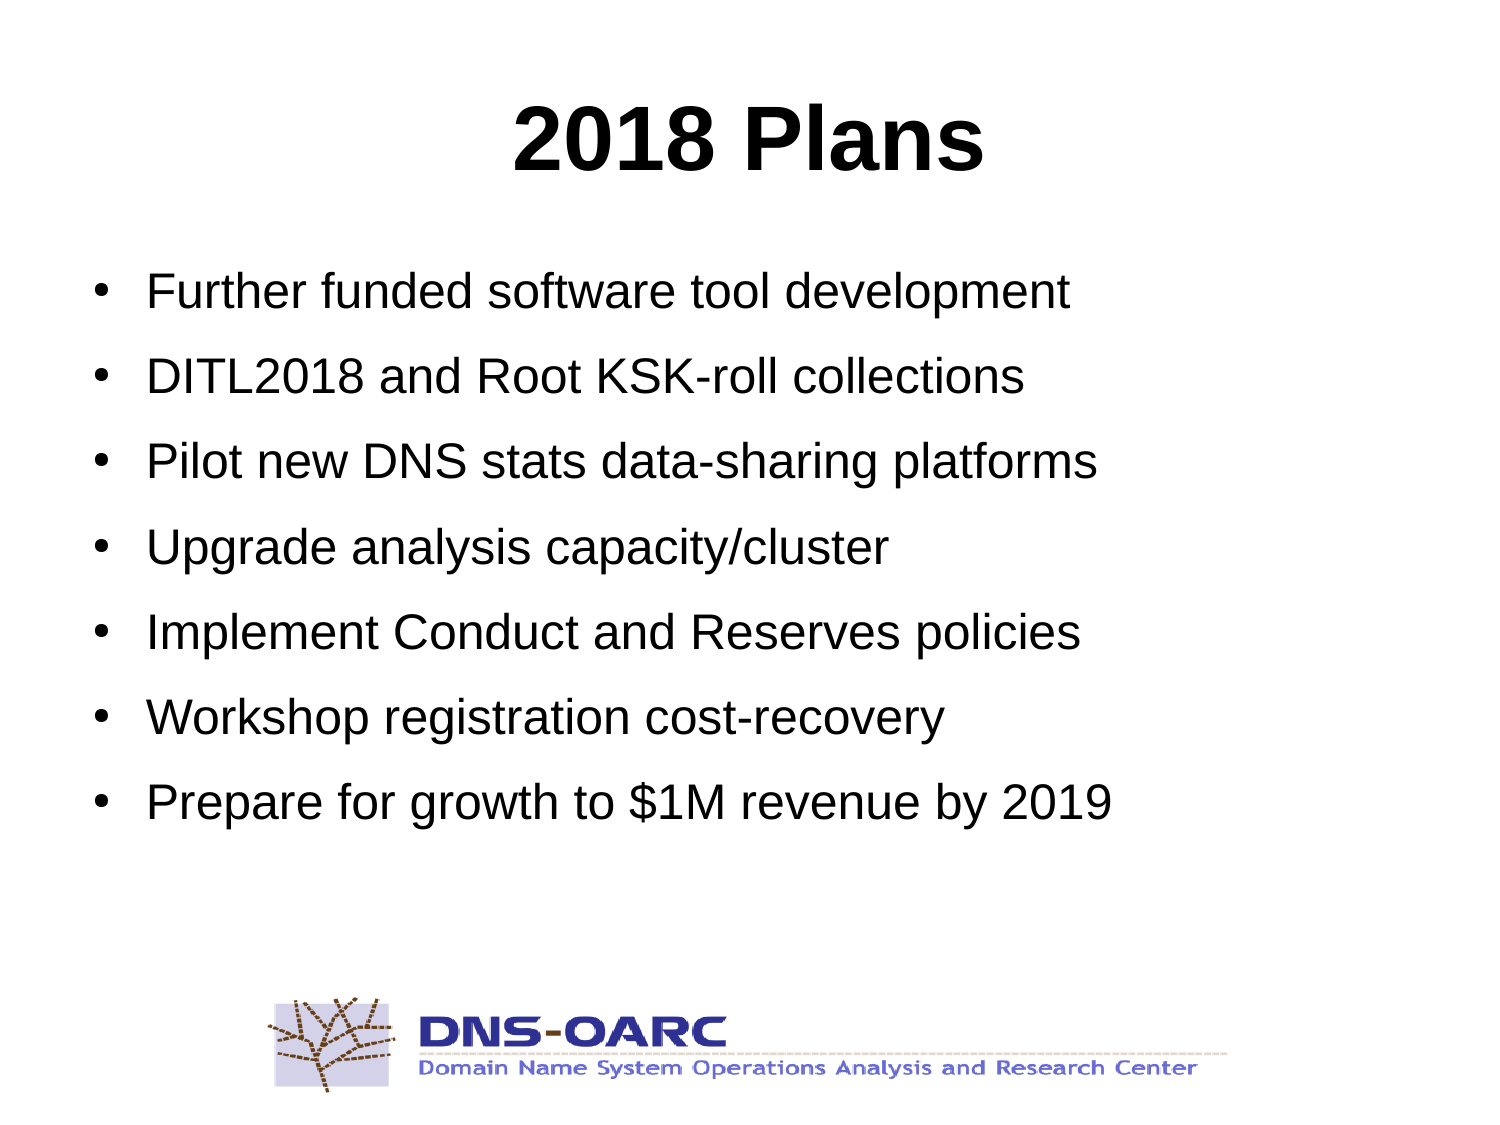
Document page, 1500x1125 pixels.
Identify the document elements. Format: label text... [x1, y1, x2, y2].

title 2018 Plans [75, 44, 1425, 233]
picture [214, 991, 1259, 1099]
list Further funded software tool development DITL2018 and Root KSK-roll collections Pilot new DNS stats data-sharing platforms Upgrade analysis capacity/cluster Implement Conduct and Reserves policies Workshop registration cost-recovery Prepare for growth to $1M revenue by 2019 [75, 263, 1425, 916]
